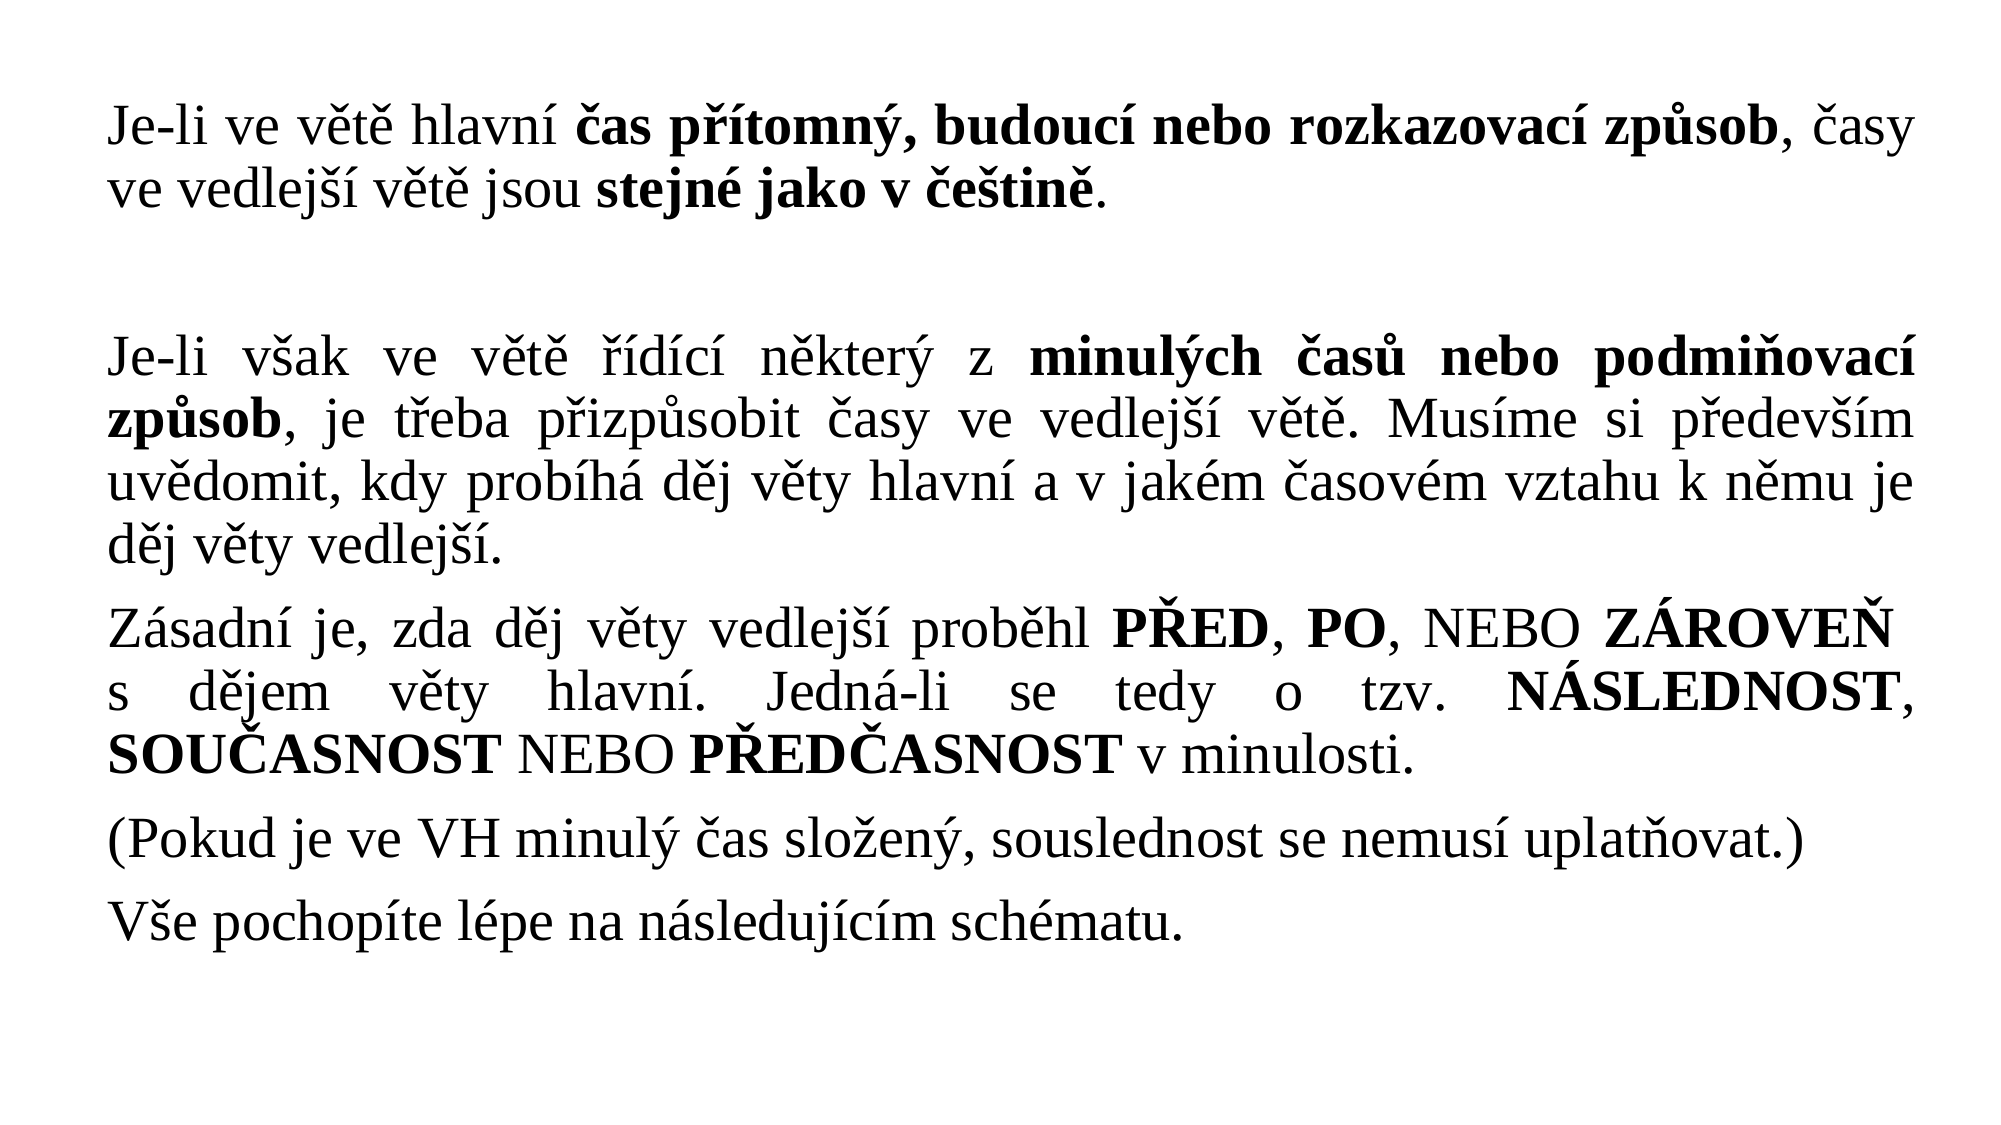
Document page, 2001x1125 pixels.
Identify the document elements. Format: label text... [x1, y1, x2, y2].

list Je-li ve větě hlavní čas přítomný, budoucí nebo rozkazovací způsob, časy ve vedlejší větě jsou stejné jako v češtině. Je-li však ve větě řídící některý z minulých časů nebo podmiňovací způsob, je třeba přizpůsobit časy ve vedlejší větě. Musíme si především uvědomit, kdy probíhá děj věty hlavní a v jakém časovém vztahu k němu je děj věty vedlejší. Zásadní je, zda děj věty vedlejší proběhl PŘED, PO, NEBO ZÁROVEŇ s dějem věty hlavní. Jedná-li se tedy o tzv. NÁSLEDNOST, SOUČASNOST NEBO PŘEDČASNOST v minulosti. (Pokud je ve VH minulý čas složený, souslednost se nemusí uplatňovat.) Vše pochopíte lépe na následujícím schématu. [92, 86, 1931, 1070]
